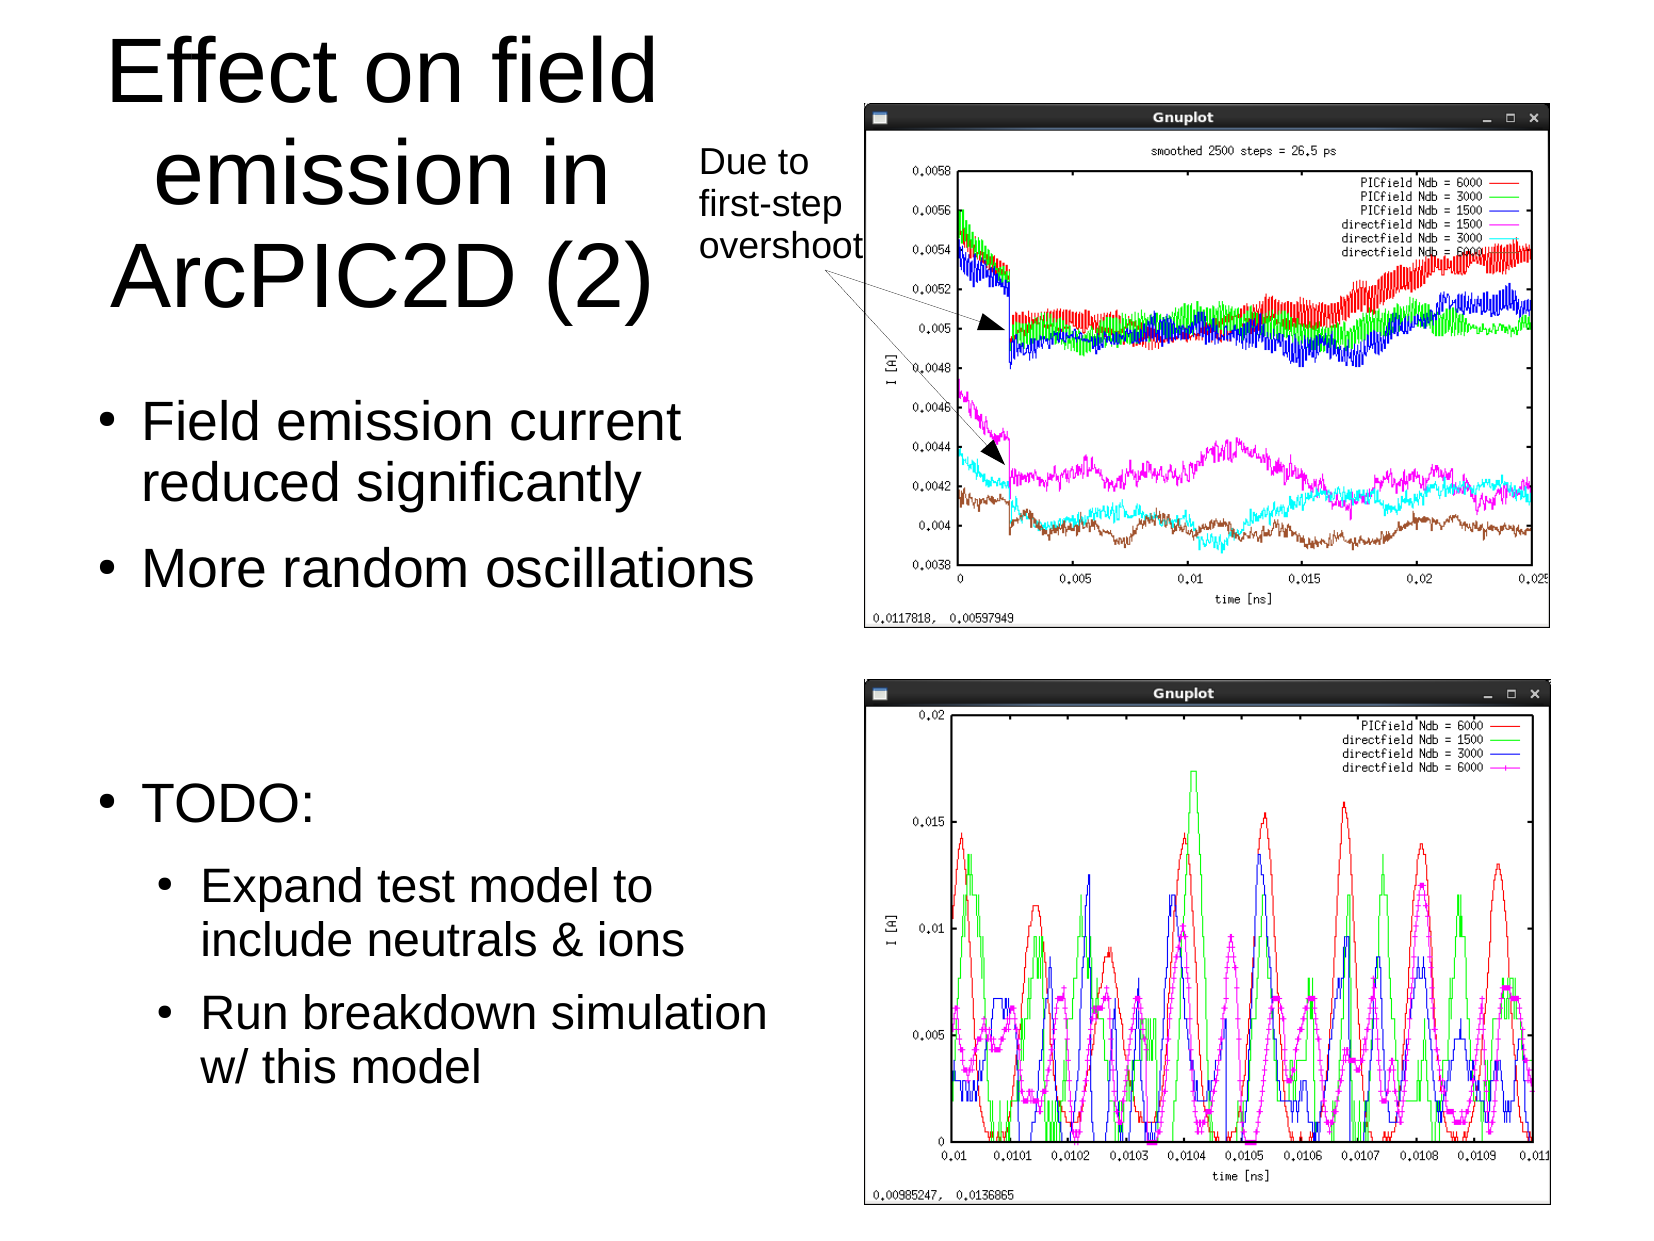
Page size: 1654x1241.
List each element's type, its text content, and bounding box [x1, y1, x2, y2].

list Field emission current reduced significantly More random oscillations TODO: Expand test model to include neutrals & ions Run breakdown simulation w/ this model [82, 390, 809, 1109]
title Effect on field emission in ArcPIC2D (2) [0, 19, 812, 327]
picture [864, 103, 1550, 628]
picture [864, 679, 1551, 1205]
text_box Due to first-step overshoot [684, 132, 880, 274]
